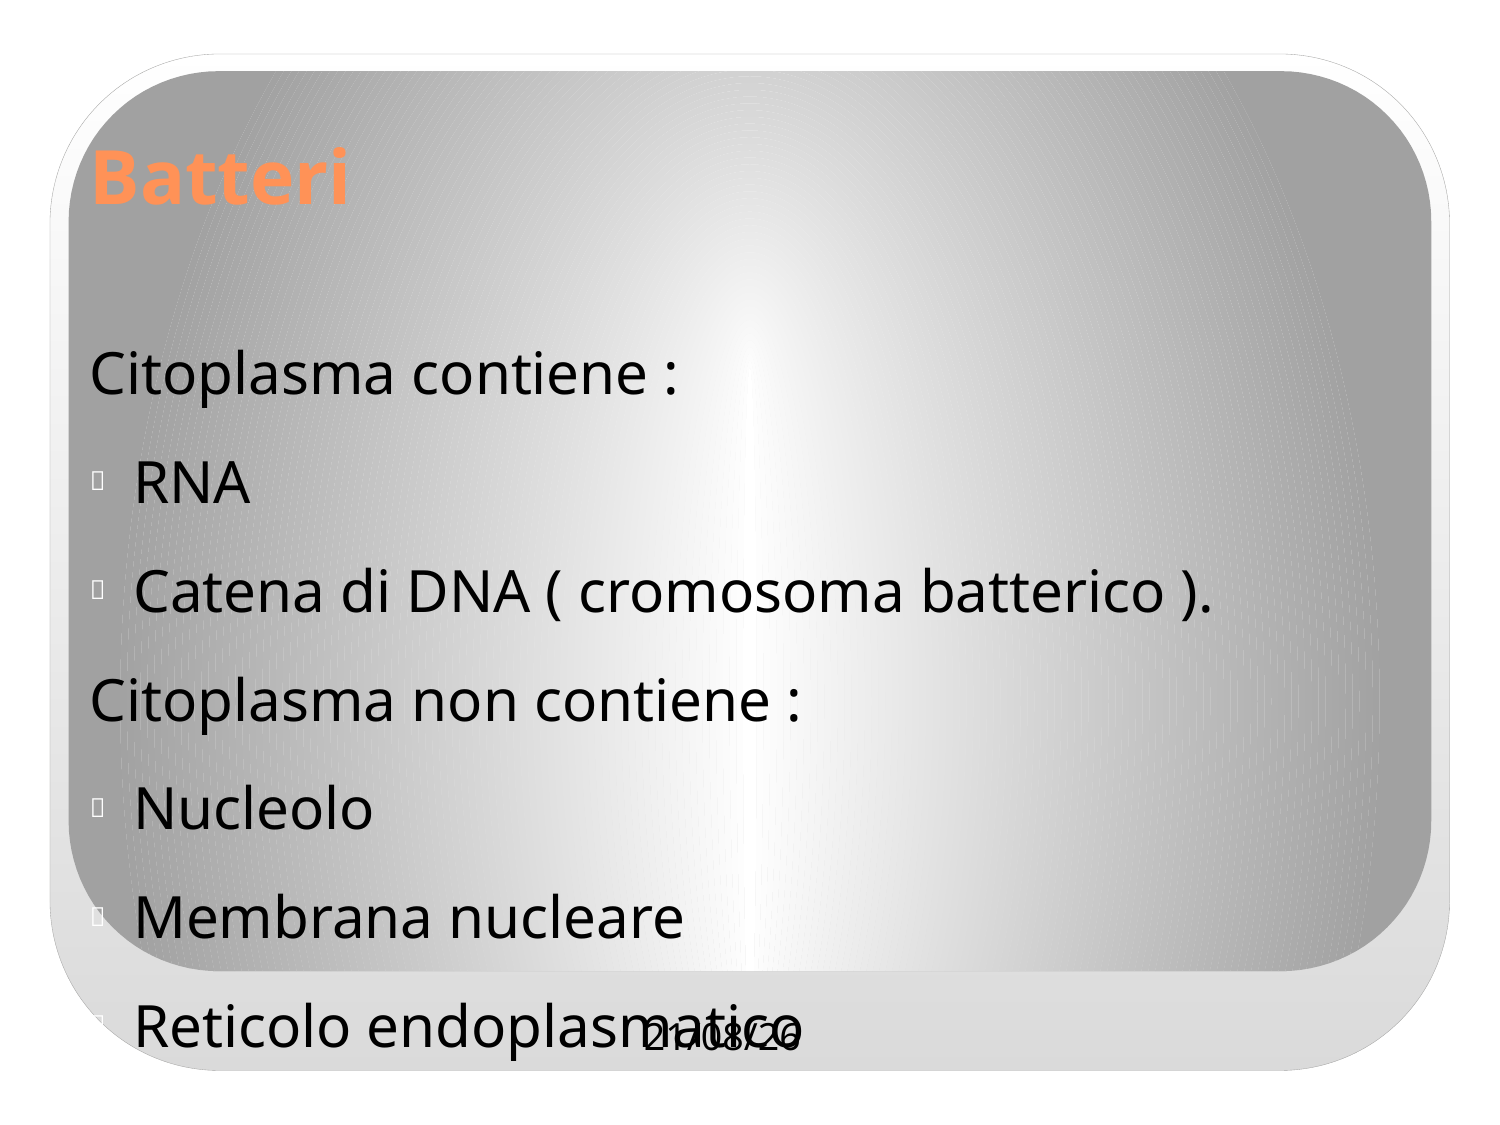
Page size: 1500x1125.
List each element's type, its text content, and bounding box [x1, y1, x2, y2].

title Batteri [75, 57, 1425, 293]
list Citoplasma contiene : RNA Catena di DNA ( cromosoma batterico ). Citoplasma non contiene : Nucleolo Membrana nucleare Reticolo endoplasmatico [75, 324, 1425, 1021]
